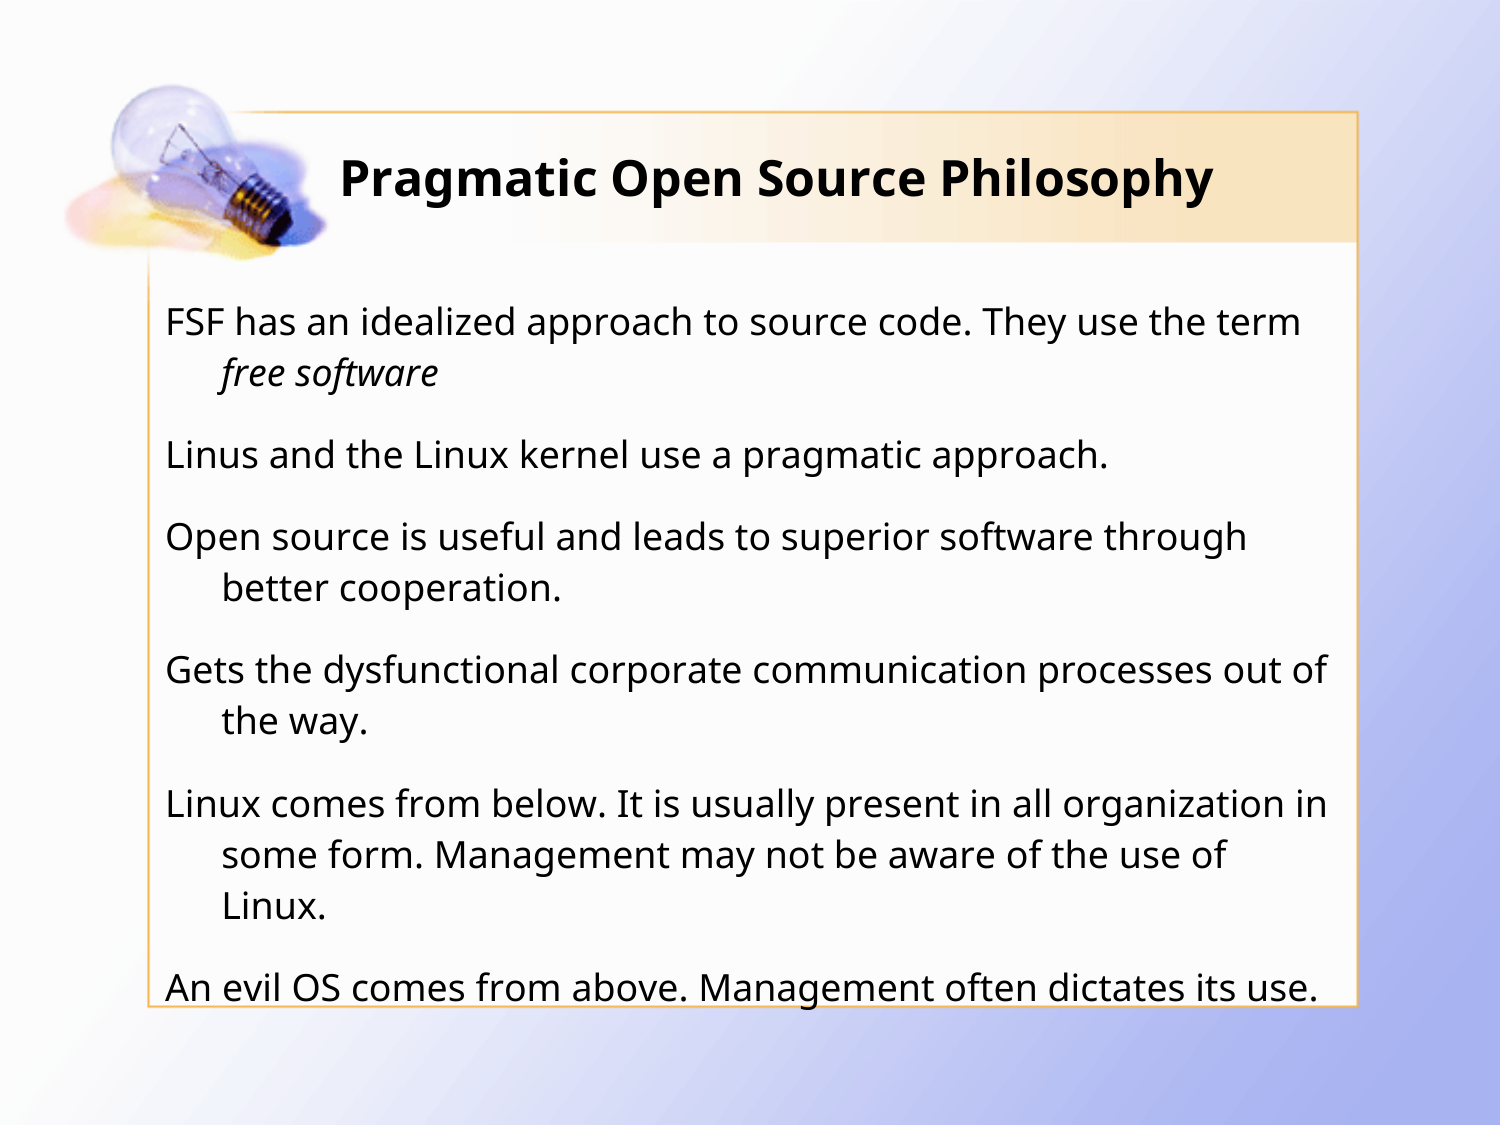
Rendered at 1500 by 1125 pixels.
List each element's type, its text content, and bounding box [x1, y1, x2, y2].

list FSF has an idealized approach to source code. They use the term free software Linus and the Linux kernel use a pragmatic approach. Open source is useful and leads to superior software through better cooperation. Gets the dysfunctional corporate communication processes out of the way. Linux comes from below. It is usually present in all organization in some form. Management may not be aware of the use of Linux. An evil OS comes from above. Management often dictates its use. [150, 287, 1351, 1002]
picture [0, 0, 1500, 1125]
title Pragmatic Open Source Philosophy [324, 134, 1275, 223]
